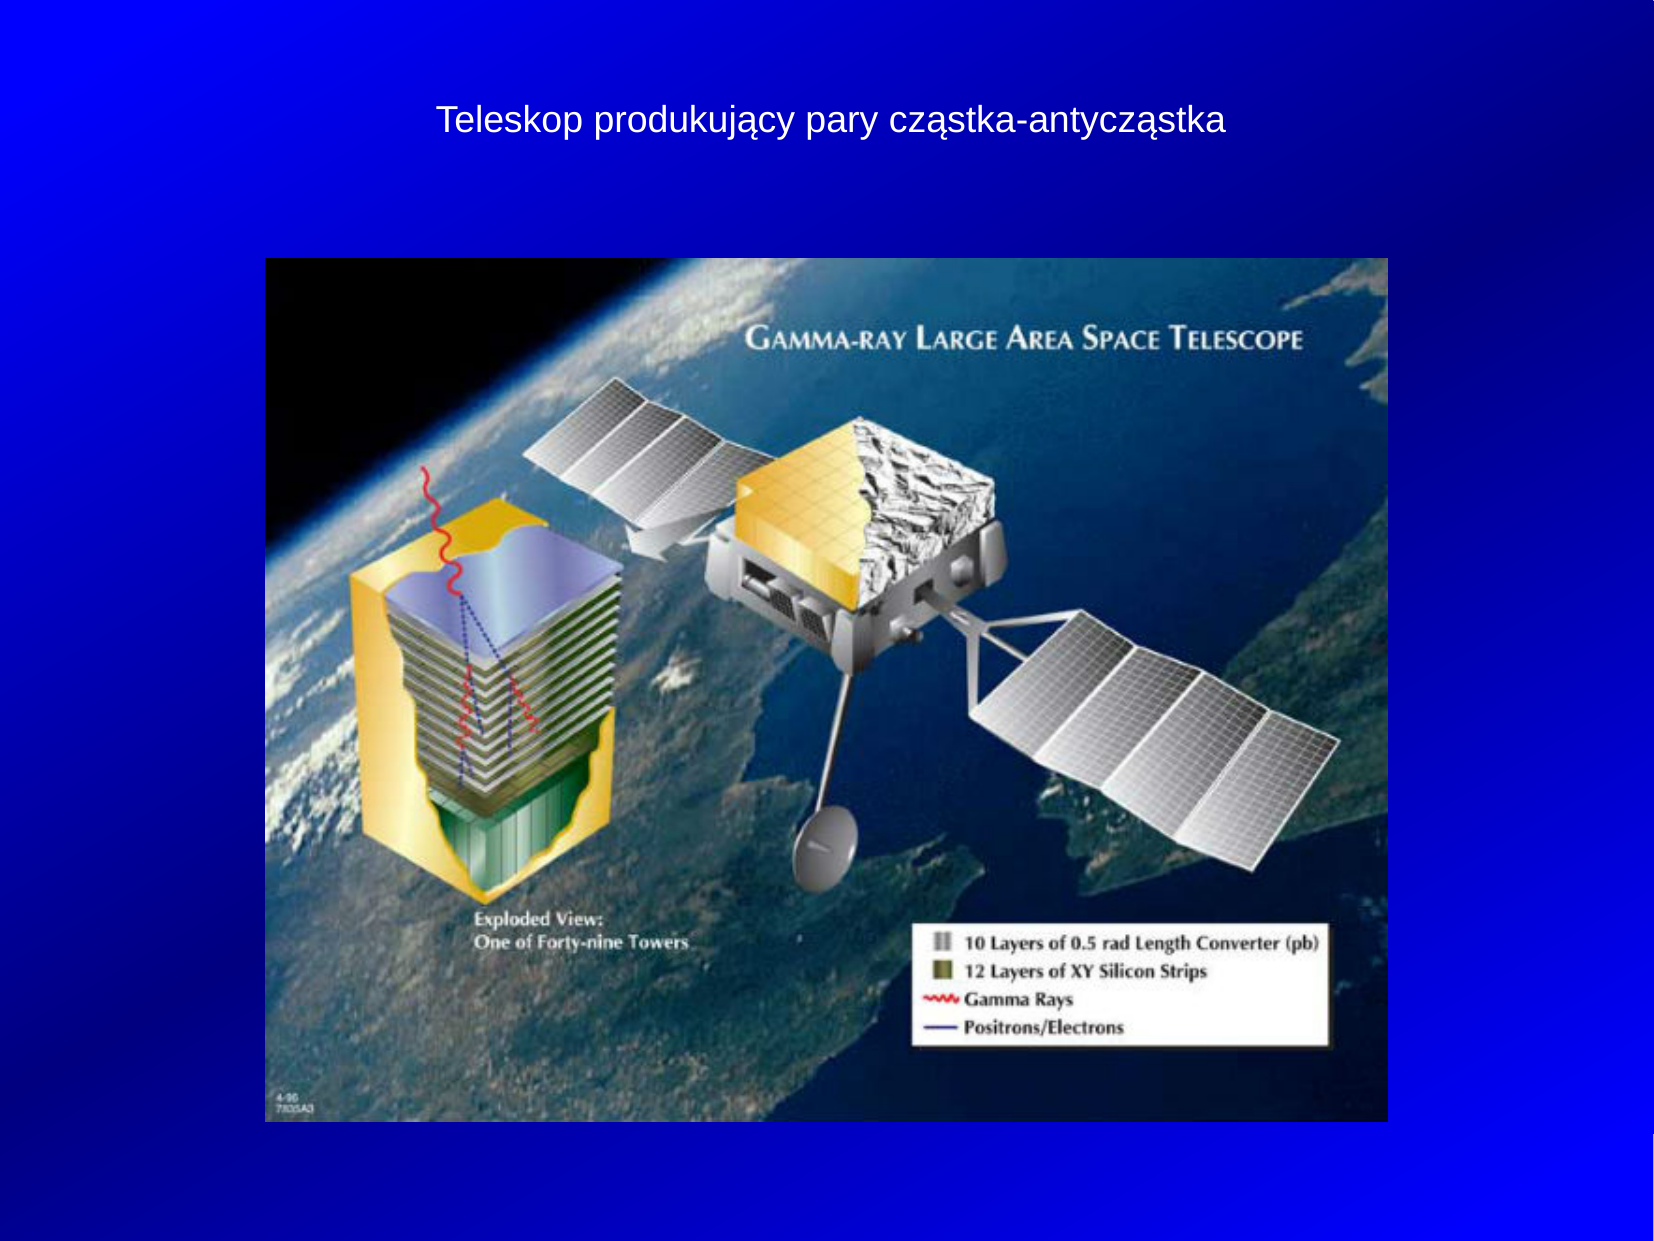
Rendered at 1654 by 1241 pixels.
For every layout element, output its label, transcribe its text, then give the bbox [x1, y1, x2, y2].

picture [265, 258, 1388, 1123]
text_box Teleskop produkujący pary cząstka-antycząstka [420, 90, 1270, 148]
